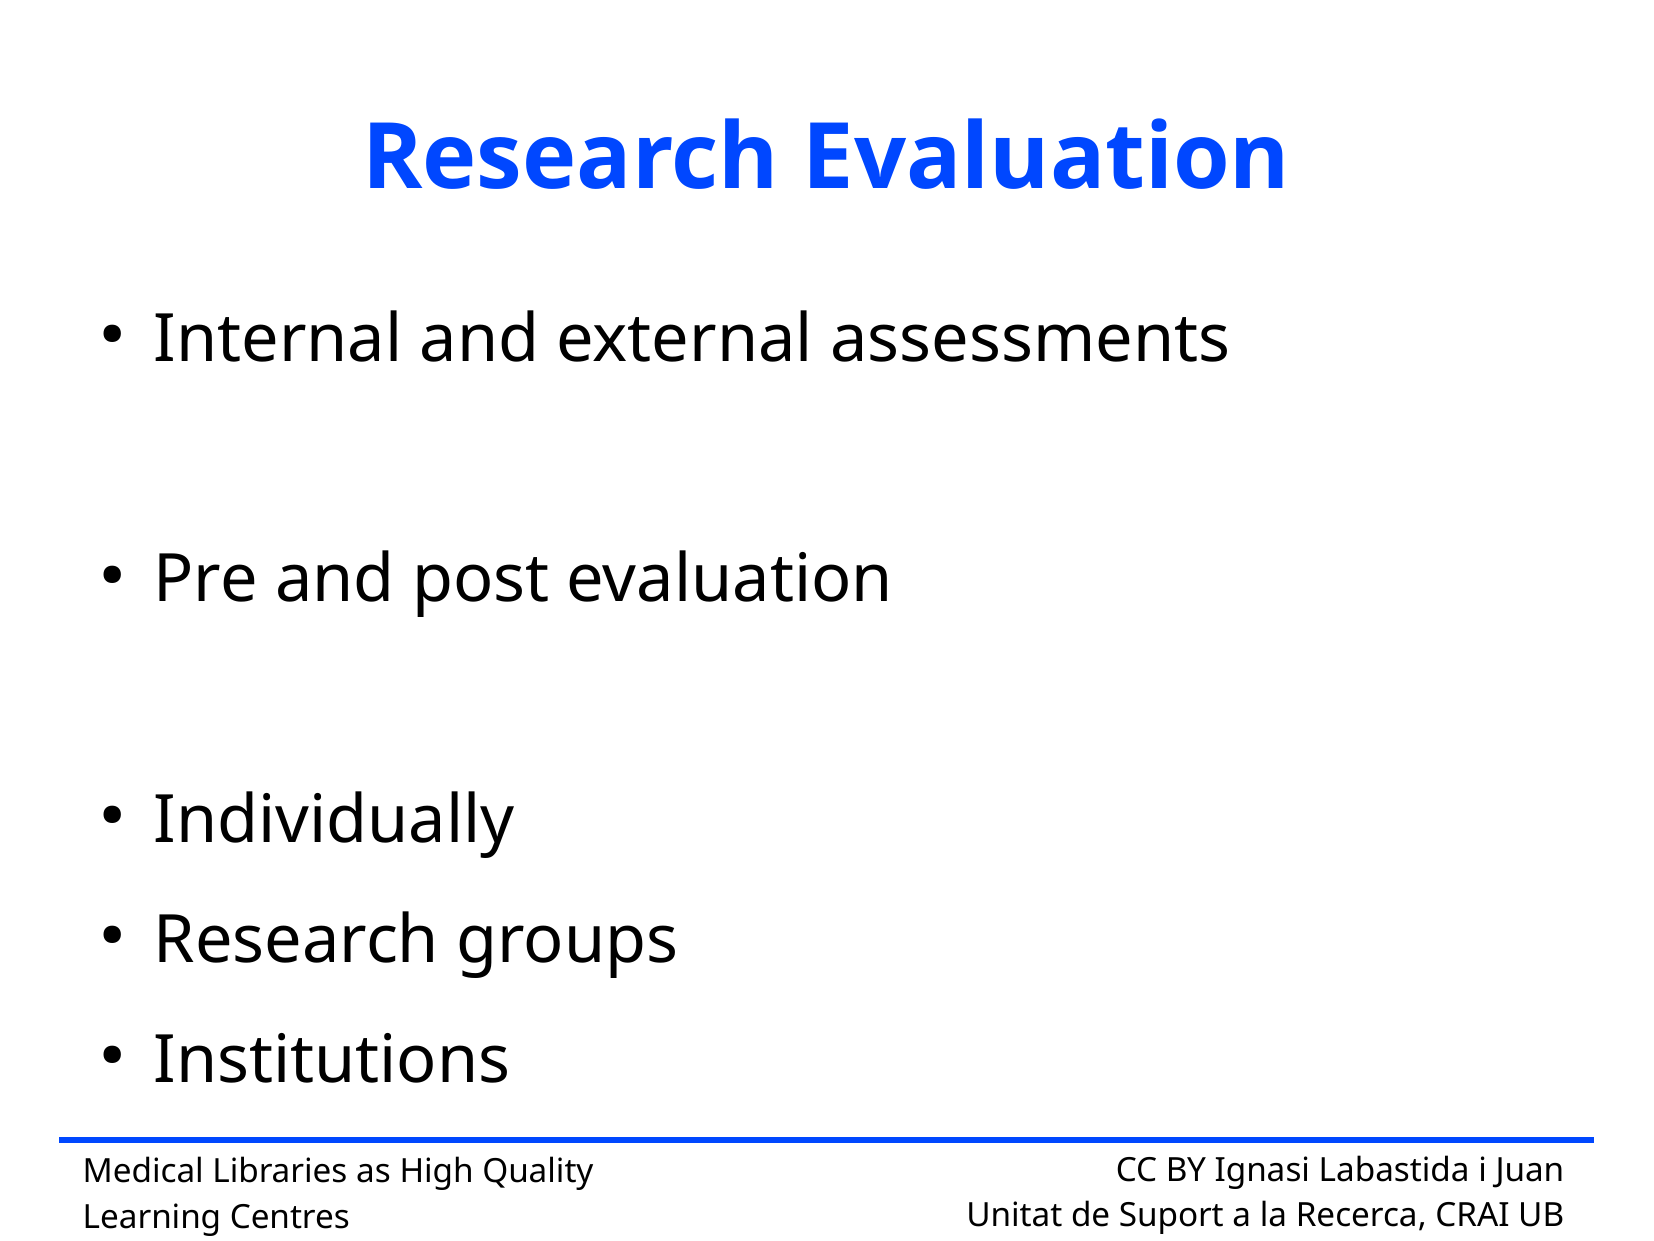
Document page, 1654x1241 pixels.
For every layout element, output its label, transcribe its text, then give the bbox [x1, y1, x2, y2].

list Internal and external assessments Pre and post evaluation Individually Research groups Institutions [82, 290, 1571, 1109]
title Research Evaluation [82, 49, 1571, 257]
